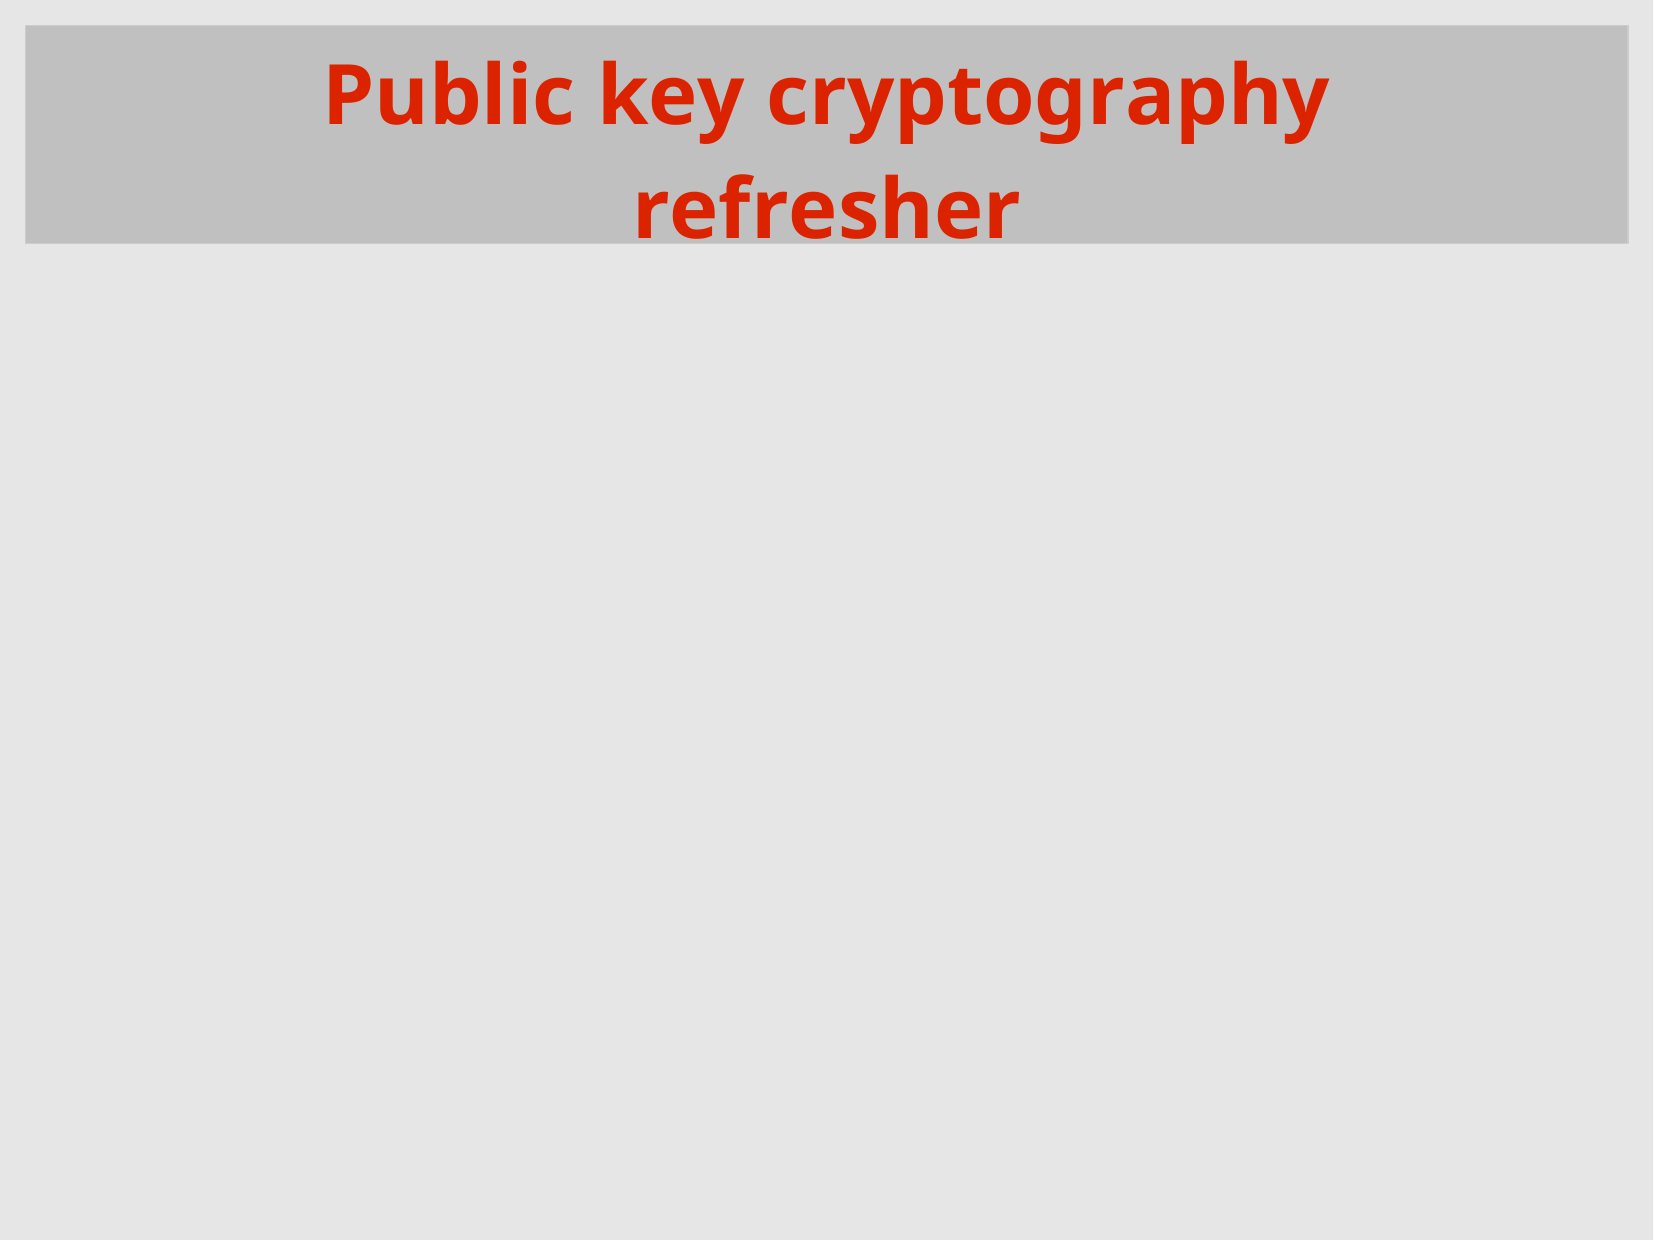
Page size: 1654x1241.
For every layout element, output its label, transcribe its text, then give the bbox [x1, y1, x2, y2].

title Public key cryptography refresher [121, 46, 1532, 253]
